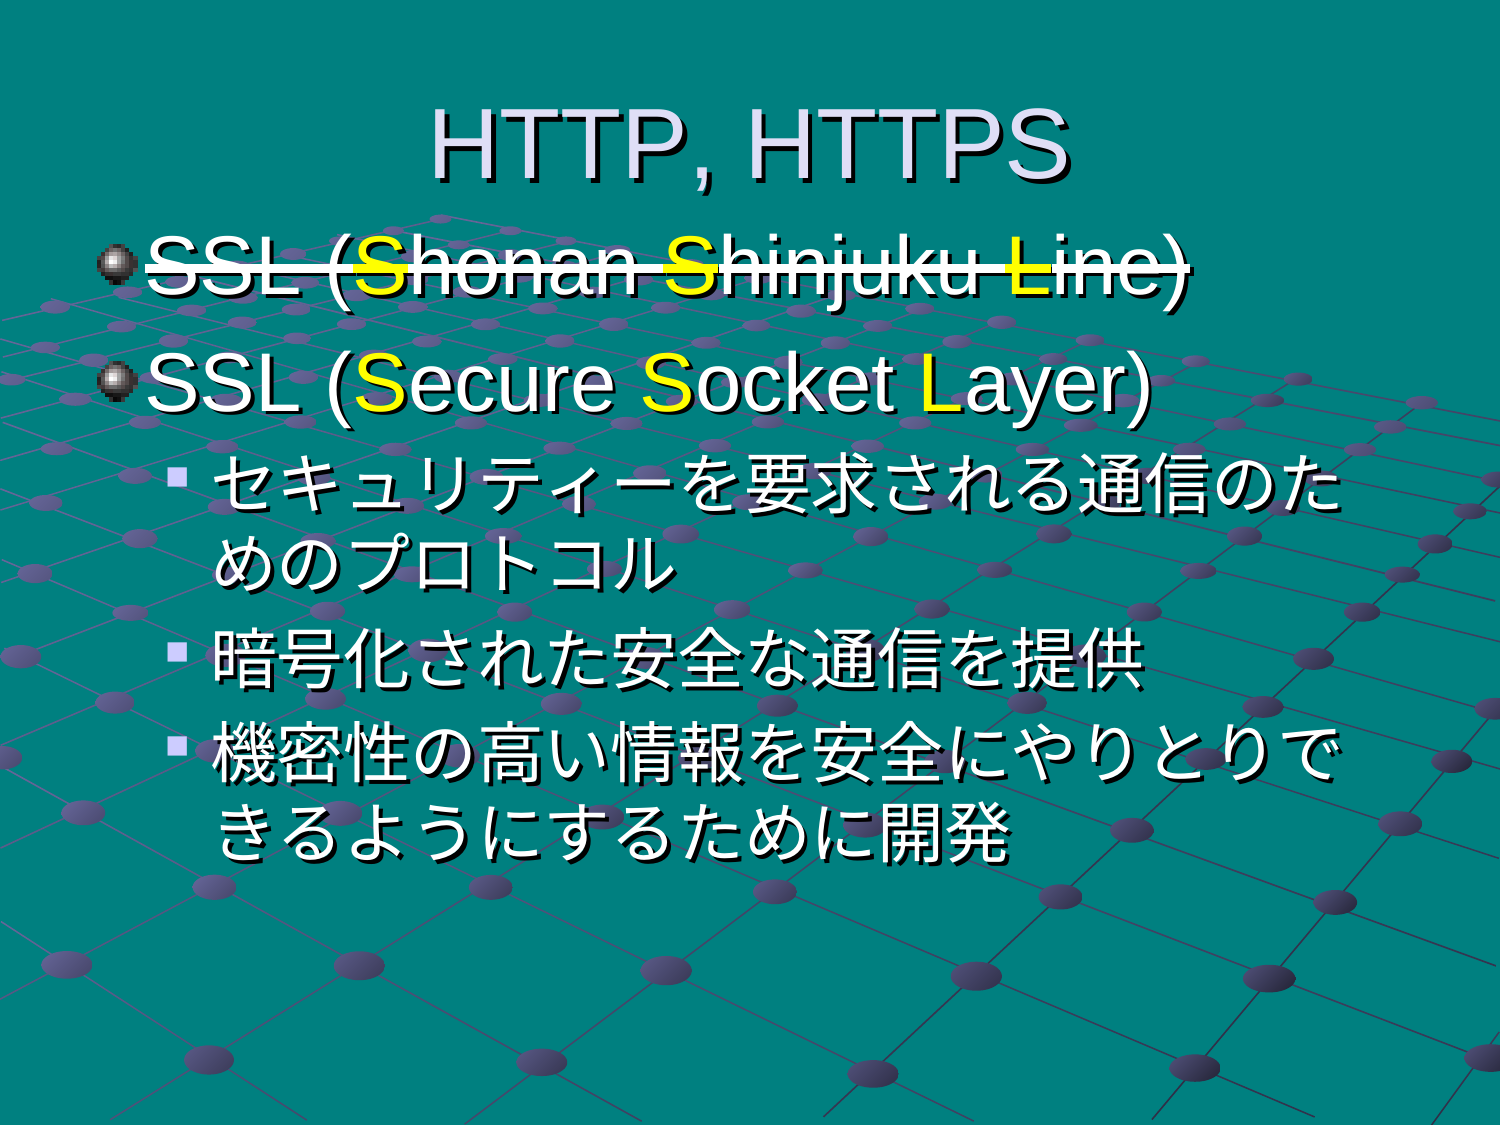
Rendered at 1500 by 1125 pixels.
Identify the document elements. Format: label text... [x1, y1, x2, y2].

text_box SSL (Shonan Shinjuku Line) SSL (Secure Socket Layer) セキュリティーを要求される通信のためのプロトコル 暗号化された安全な通信を提供 機密性の高い情報を安全にやりとりできるようにするために開発 [75, 203, 1426, 830]
picture [89, 236, 138, 285]
picture [89, 353, 138, 402]
text_box HTTP, HTTPS [75, 45, 1426, 203]
